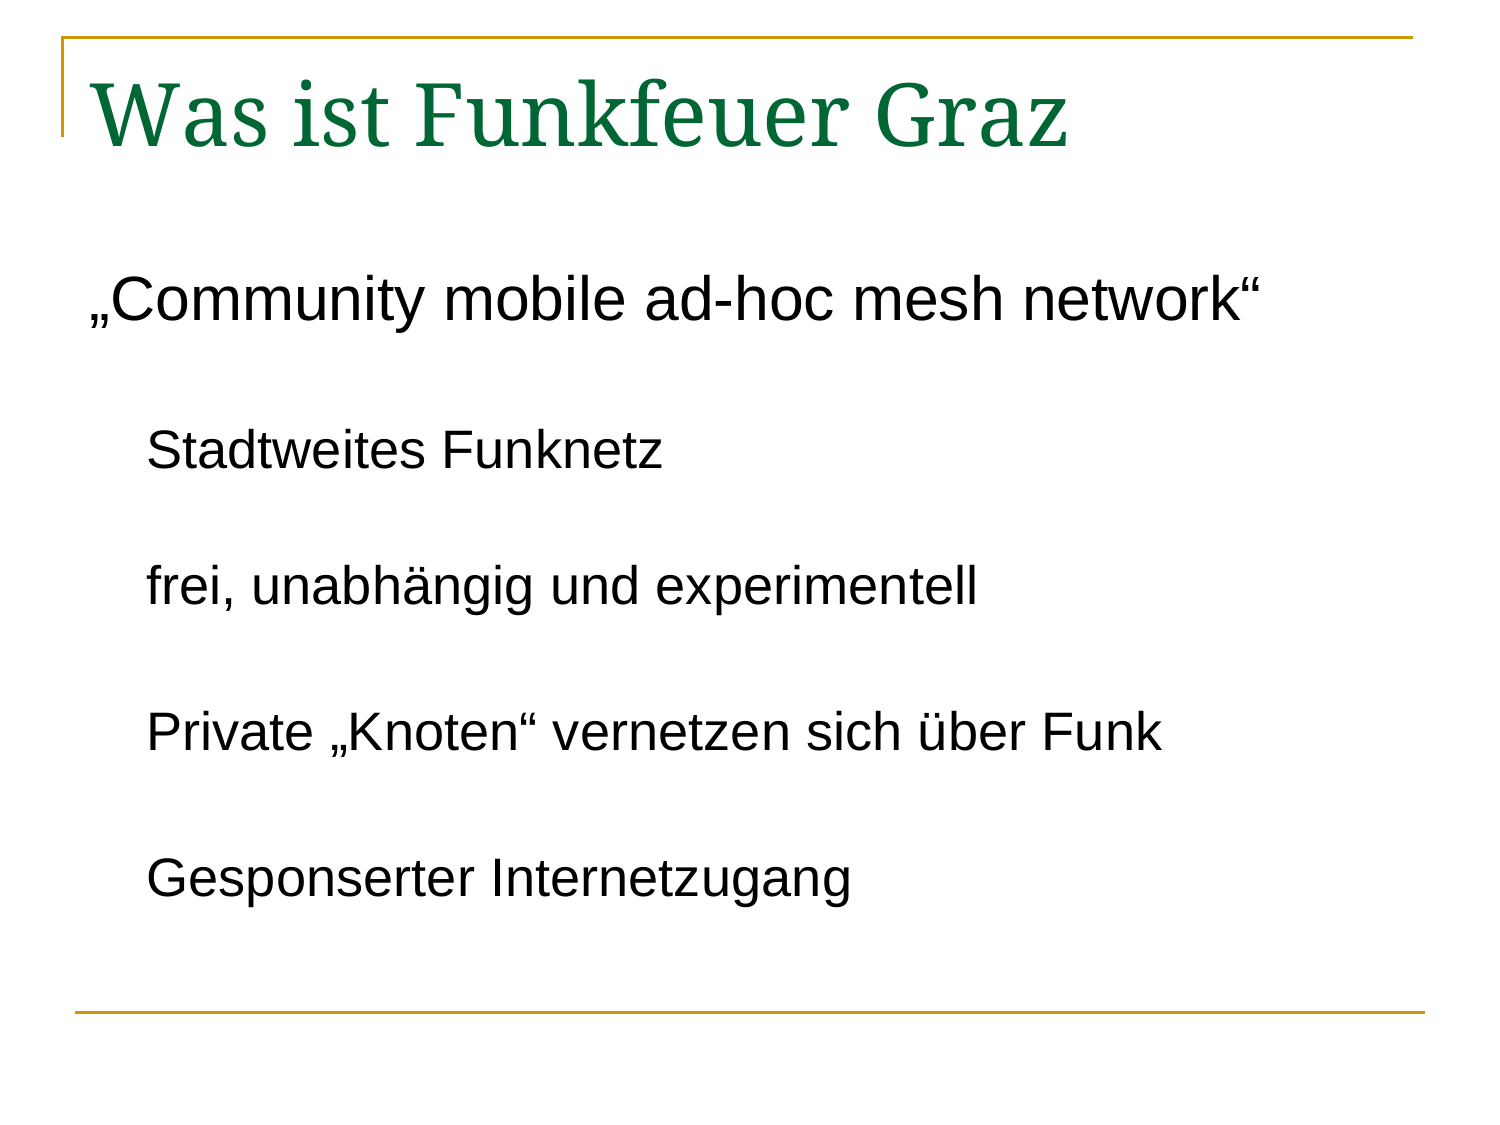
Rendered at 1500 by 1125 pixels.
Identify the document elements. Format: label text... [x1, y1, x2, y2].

list „Community mobile ad-hoc mesh network“ Stadtweites Funknetz frei, unabhängig und experimentell Private „Knoten“ vernetzen sich über Funk Gesponserter Internetzugang [75, 262, 1426, 1022]
title Was ist Funkfeuer Graz [75, 45, 1426, 233]
